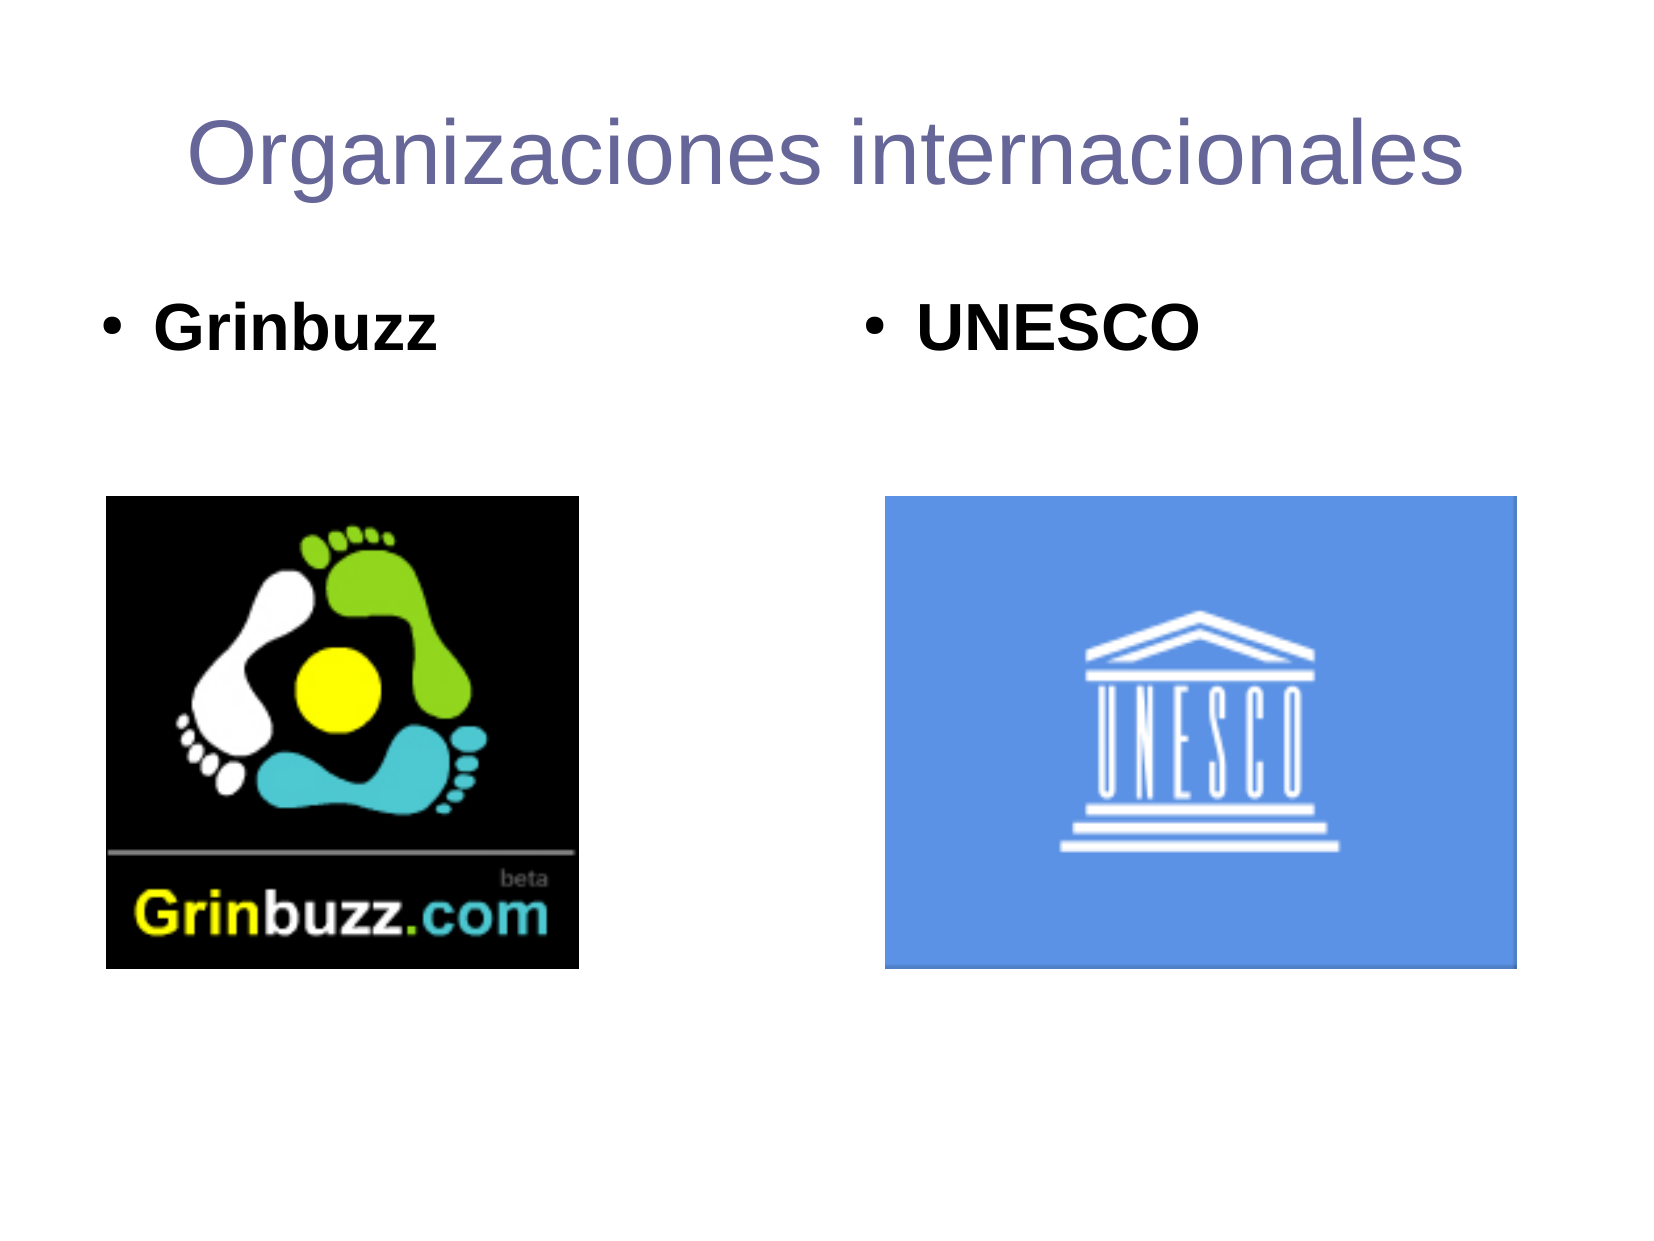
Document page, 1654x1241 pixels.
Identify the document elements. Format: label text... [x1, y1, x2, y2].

picture [106, 496, 579, 969]
list UNESCO [845, 290, 1572, 1010]
list Grinbuzz [82, 290, 809, 1010]
picture [885, 496, 1517, 969]
title Organizaciones internacionales [82, 49, 1571, 257]
